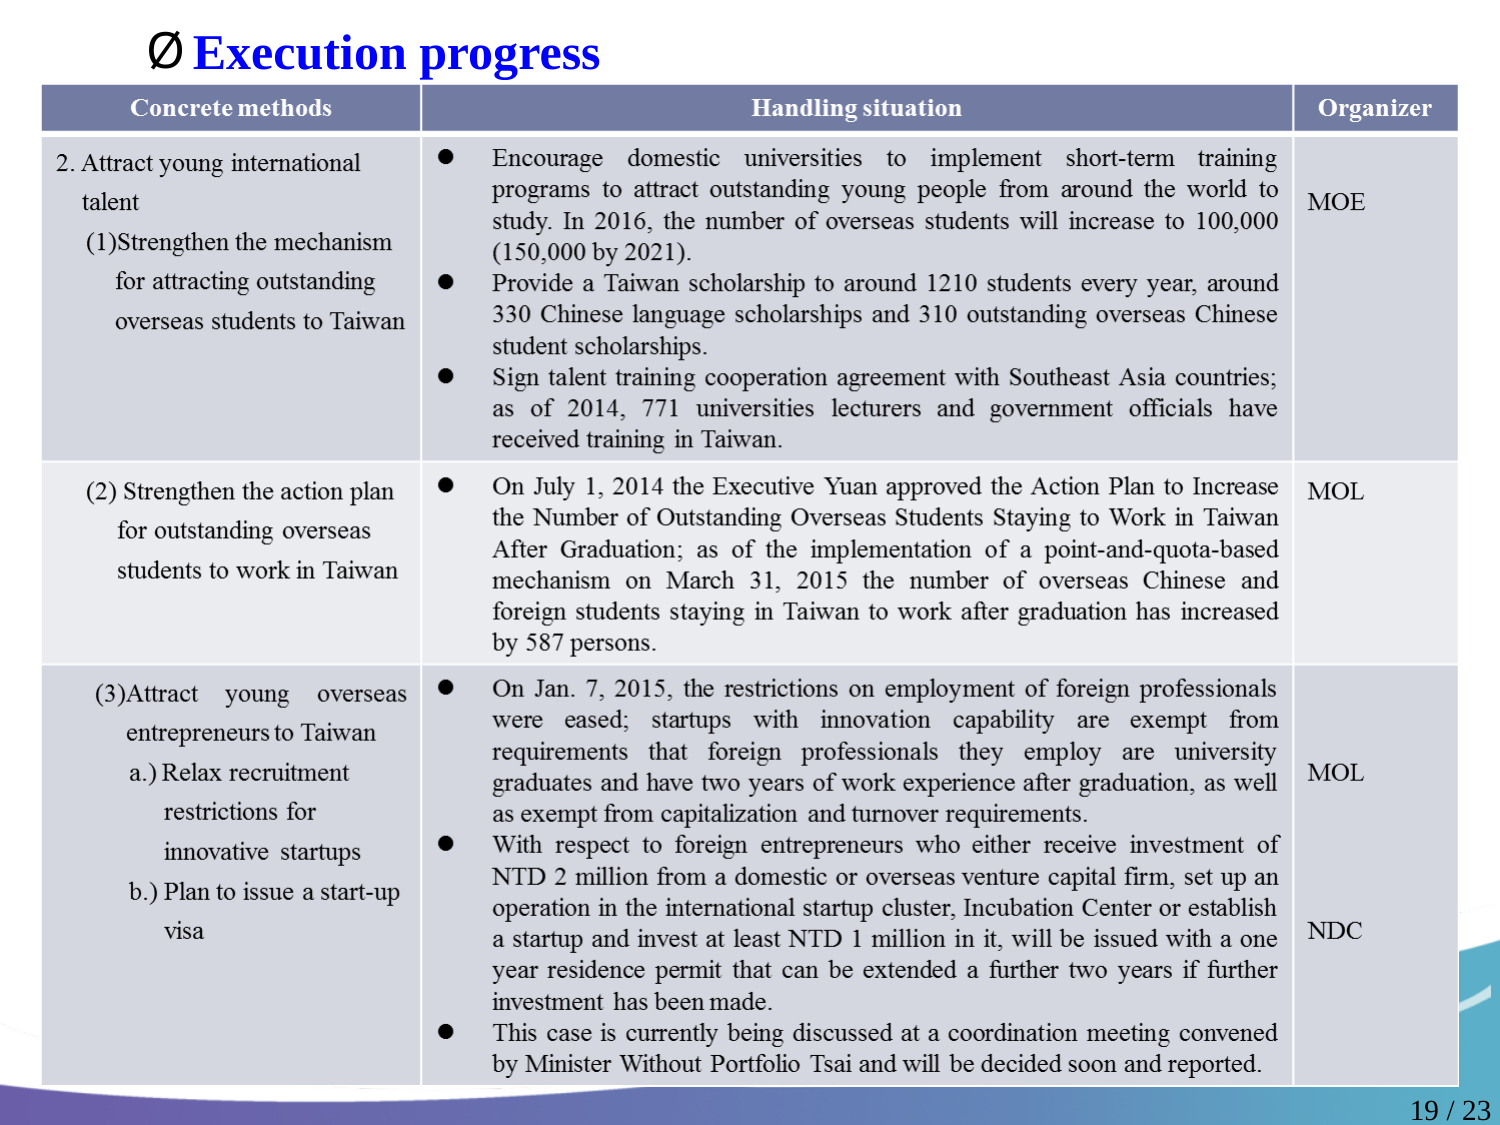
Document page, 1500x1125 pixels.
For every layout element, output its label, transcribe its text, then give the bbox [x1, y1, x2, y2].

text_box Execution progress [131, 12, 710, 87]
text_box [17, 2, 1447, 138]
picture [40, 83, 1459, 1094]
